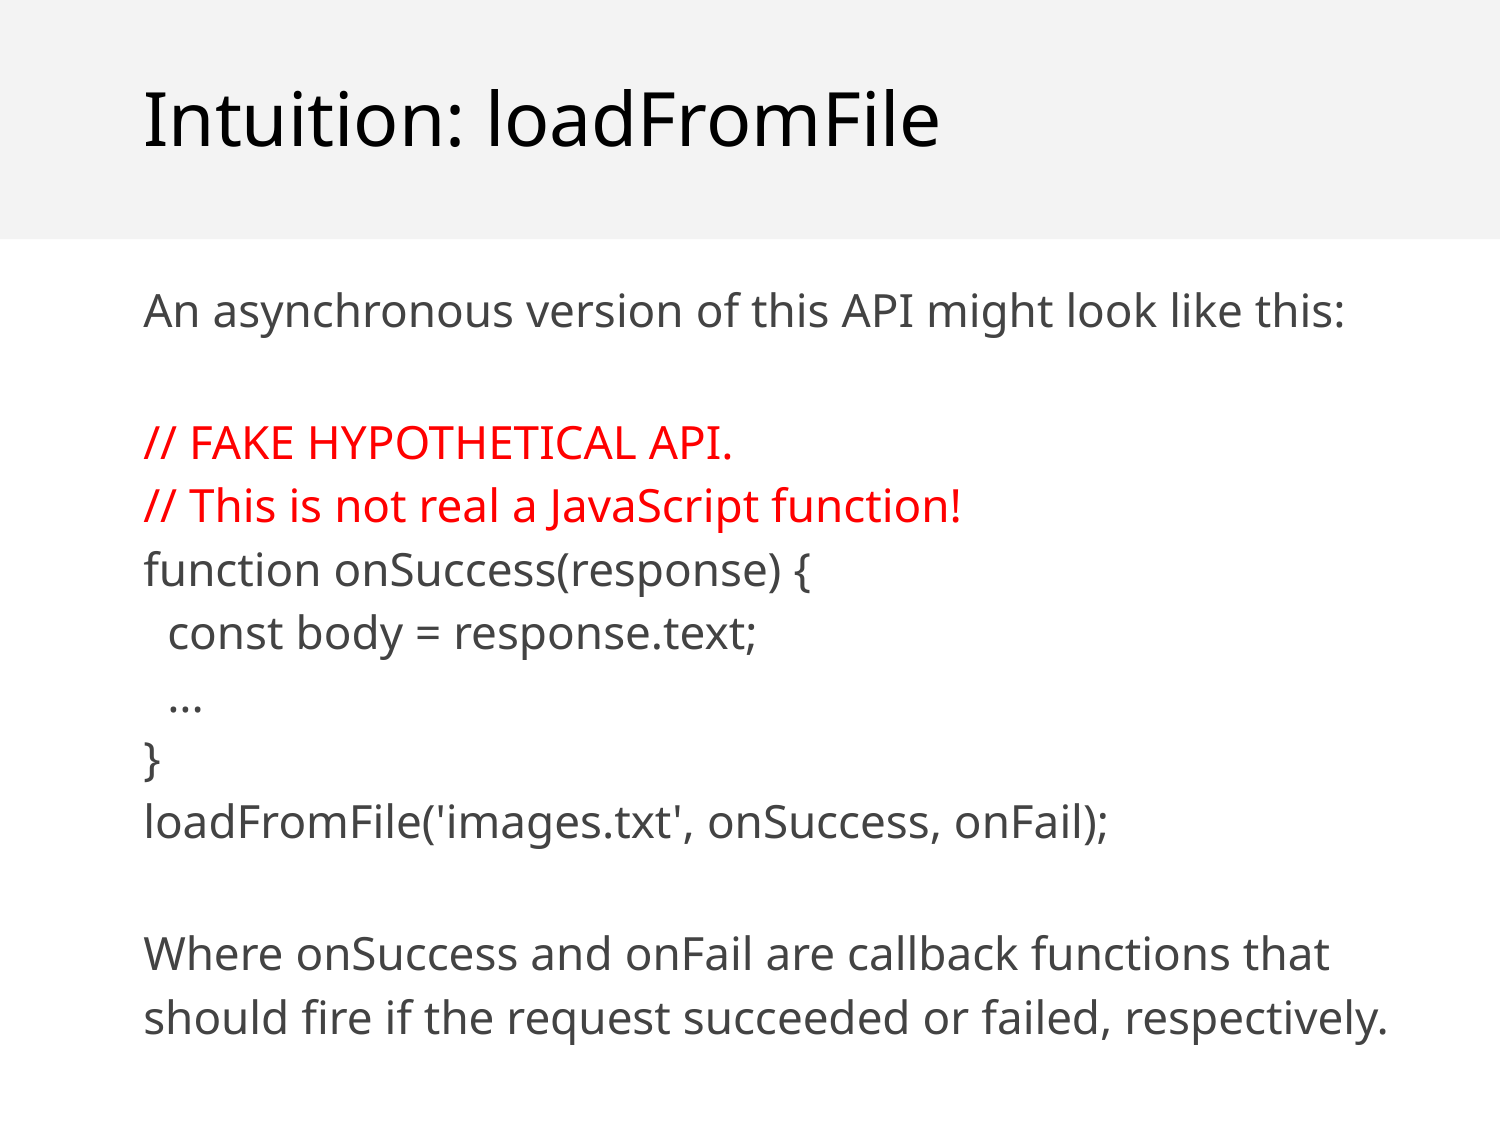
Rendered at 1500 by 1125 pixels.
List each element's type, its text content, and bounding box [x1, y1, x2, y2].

list An asynchronous version of this API might look like this: // FAKE HYPOTHETICAL API. // This is not real a JavaScript function! function onSuccess(response) { const body = response.text; ... } loadFromFile('images.txt', onSuccess, onFail); Where onSuccess and onFail are callback functions that should fire if the request succeeded or failed, respectively. [128, 258, 1425, 1046]
title Intuition: loadFromFile [128, 56, 1372, 183]
